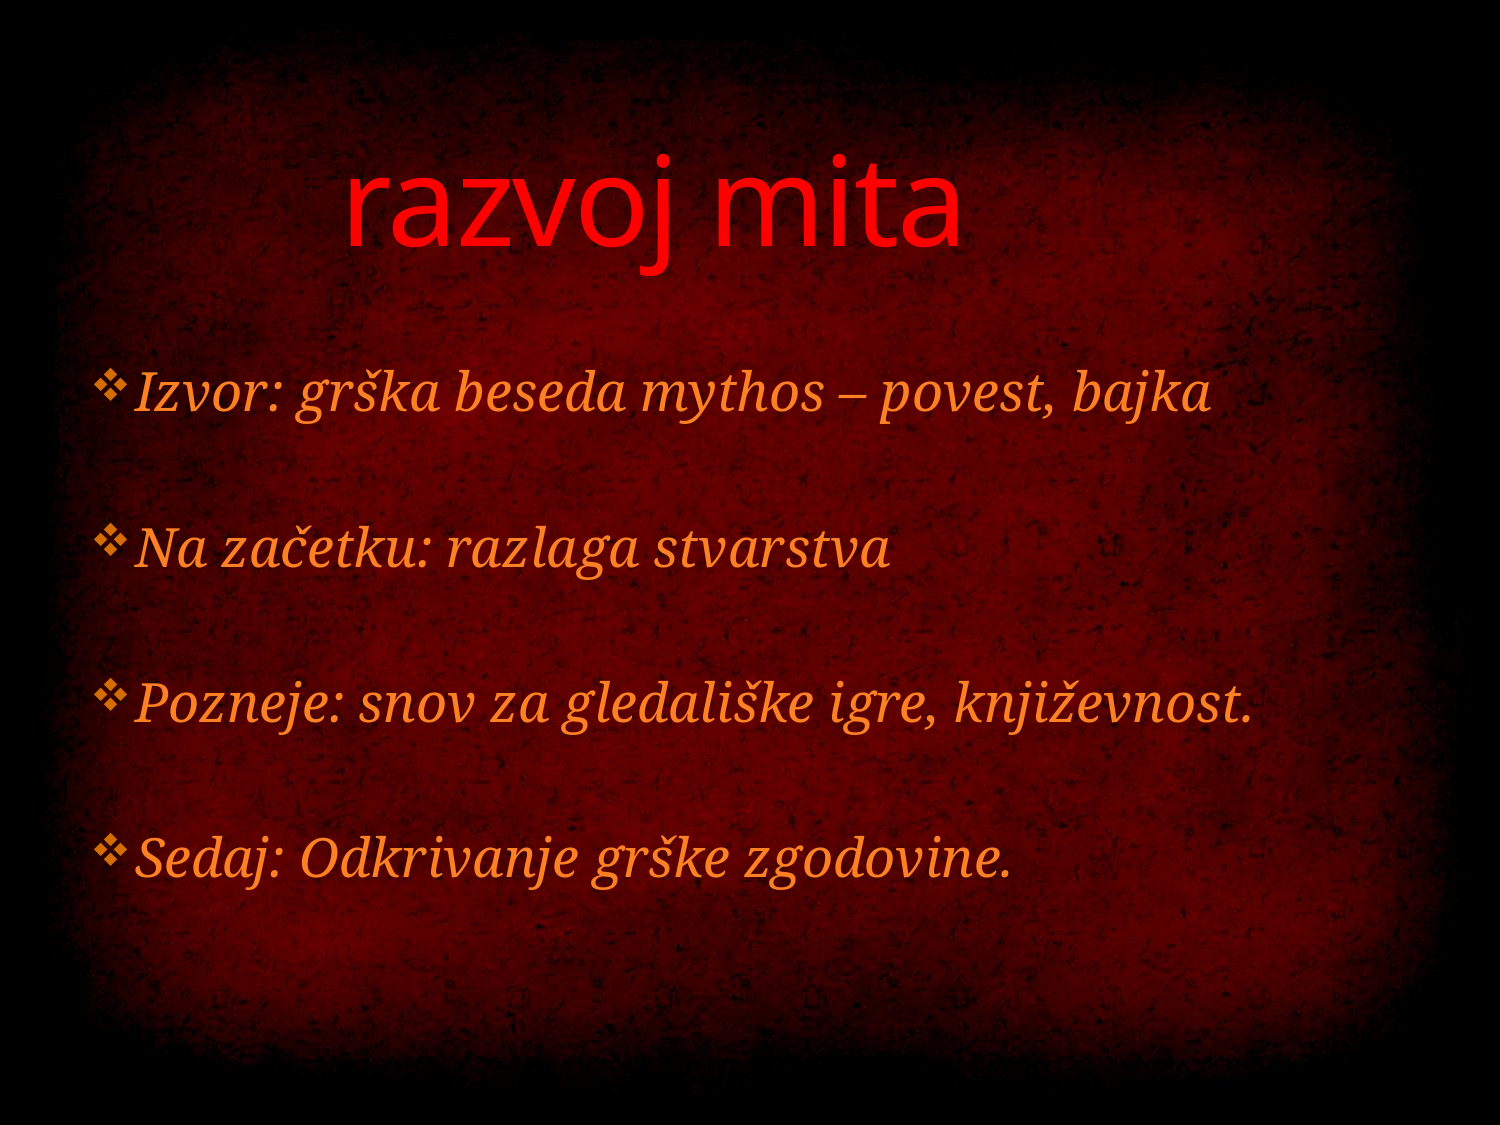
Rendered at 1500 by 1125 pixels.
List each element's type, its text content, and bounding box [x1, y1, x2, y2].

list Izvor: grška beseda mythos – povest, bajka Na začetku: razlaga stvarstva Pozneje: snov za gledališke igre, književnost. Sedaj: Odkrivanje grške zgodovine. [75, 350, 1425, 1000]
picture [0, 0, 1500, 1125]
title razvoj mita [75, 24, 1425, 279]
